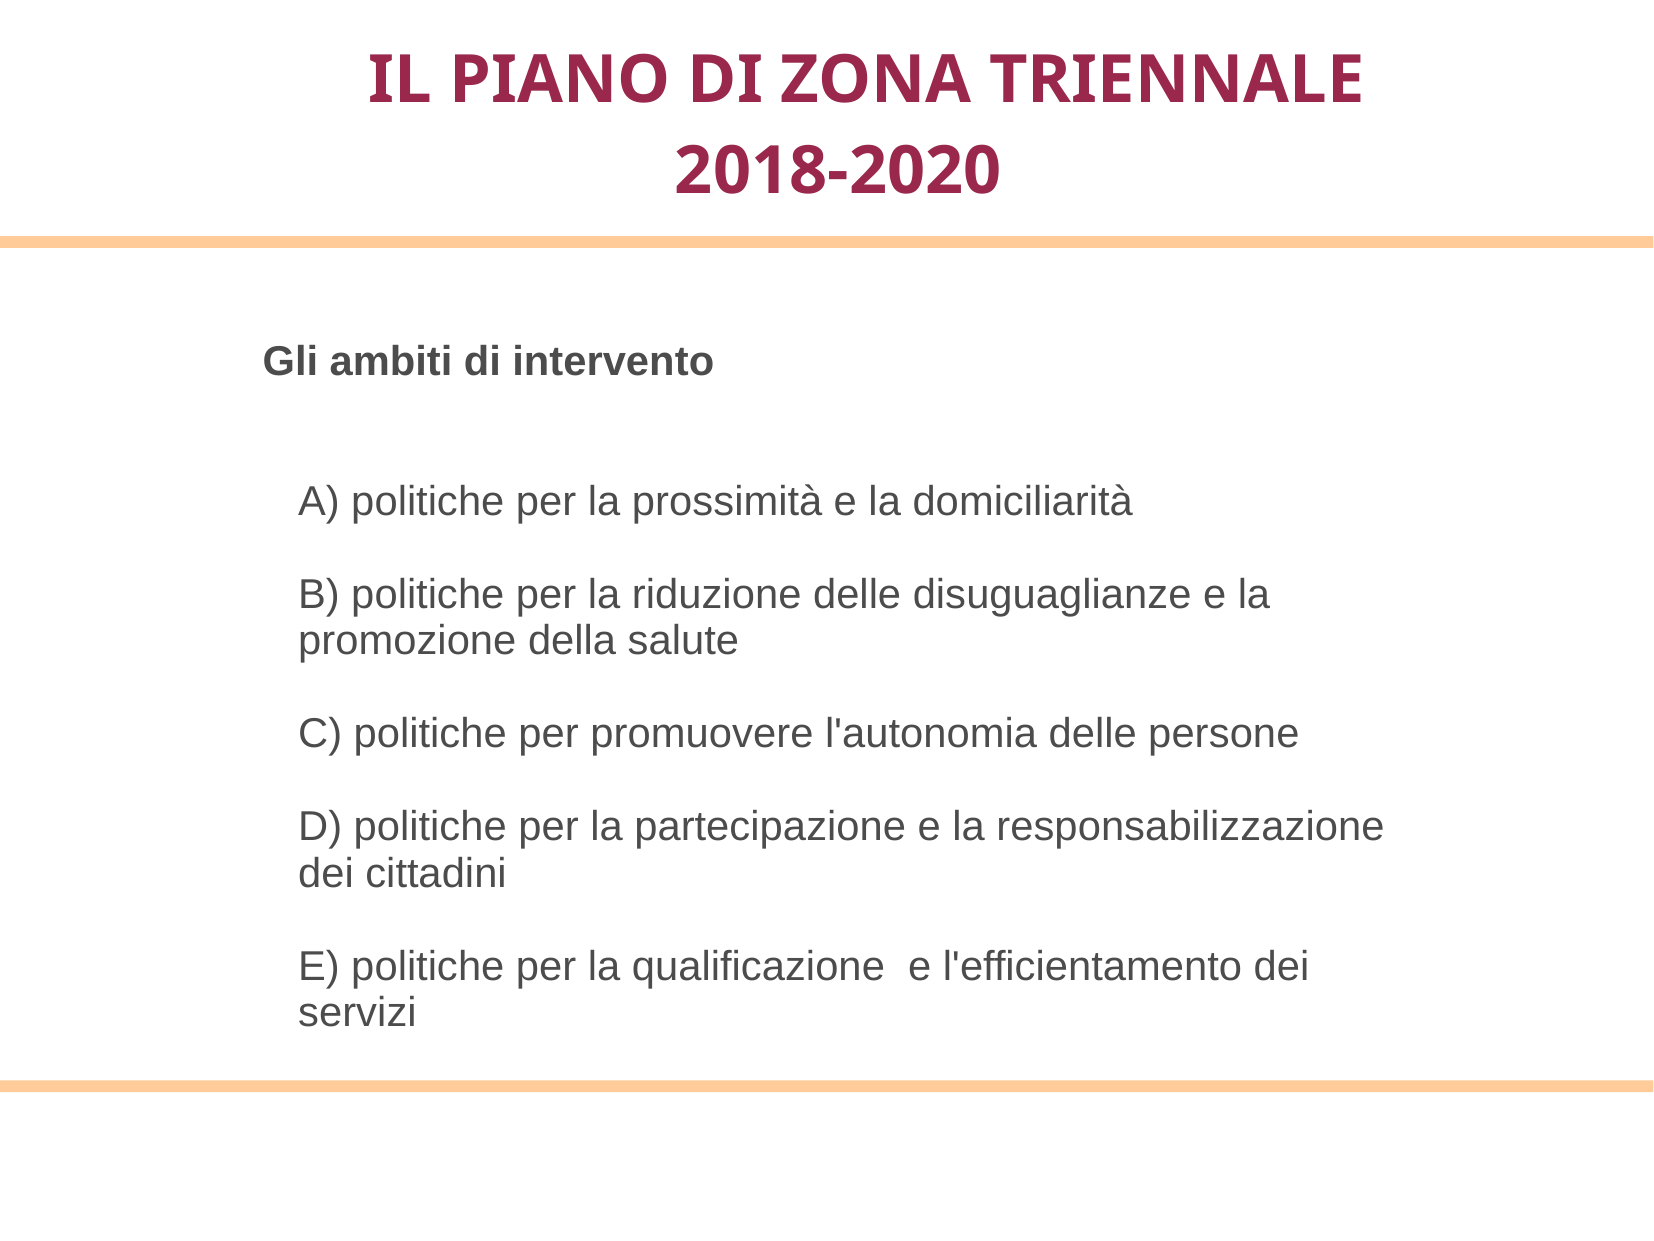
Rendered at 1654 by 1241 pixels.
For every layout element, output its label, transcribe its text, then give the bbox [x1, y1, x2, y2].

text_box Gli ambiti di intervento A) politiche per la prossimità e la domiciliarità B) politiche per la riduzione delle disuguaglianze e la promozione della salute C) politiche per promuovere l'autonomia delle persone D) politiche per la partecipazione e la responsabilizzazione dei cittadini E) politiche per la qualificazione e l'efficientamento dei servizi [248, 330, 1406, 1241]
text_box [0, 236, 1654, 248]
text_box IL PIANO DI ZONA TRIENNALE 2018-2020 [59, 248, 1619, 1171]
text_box IL PIANO DI ZONA TRIENNALE 2018-2020 [59, 23, 1619, 236]
text_box [1619, 1080, 1654, 1093]
text_box [0, 1080, 59, 1093]
